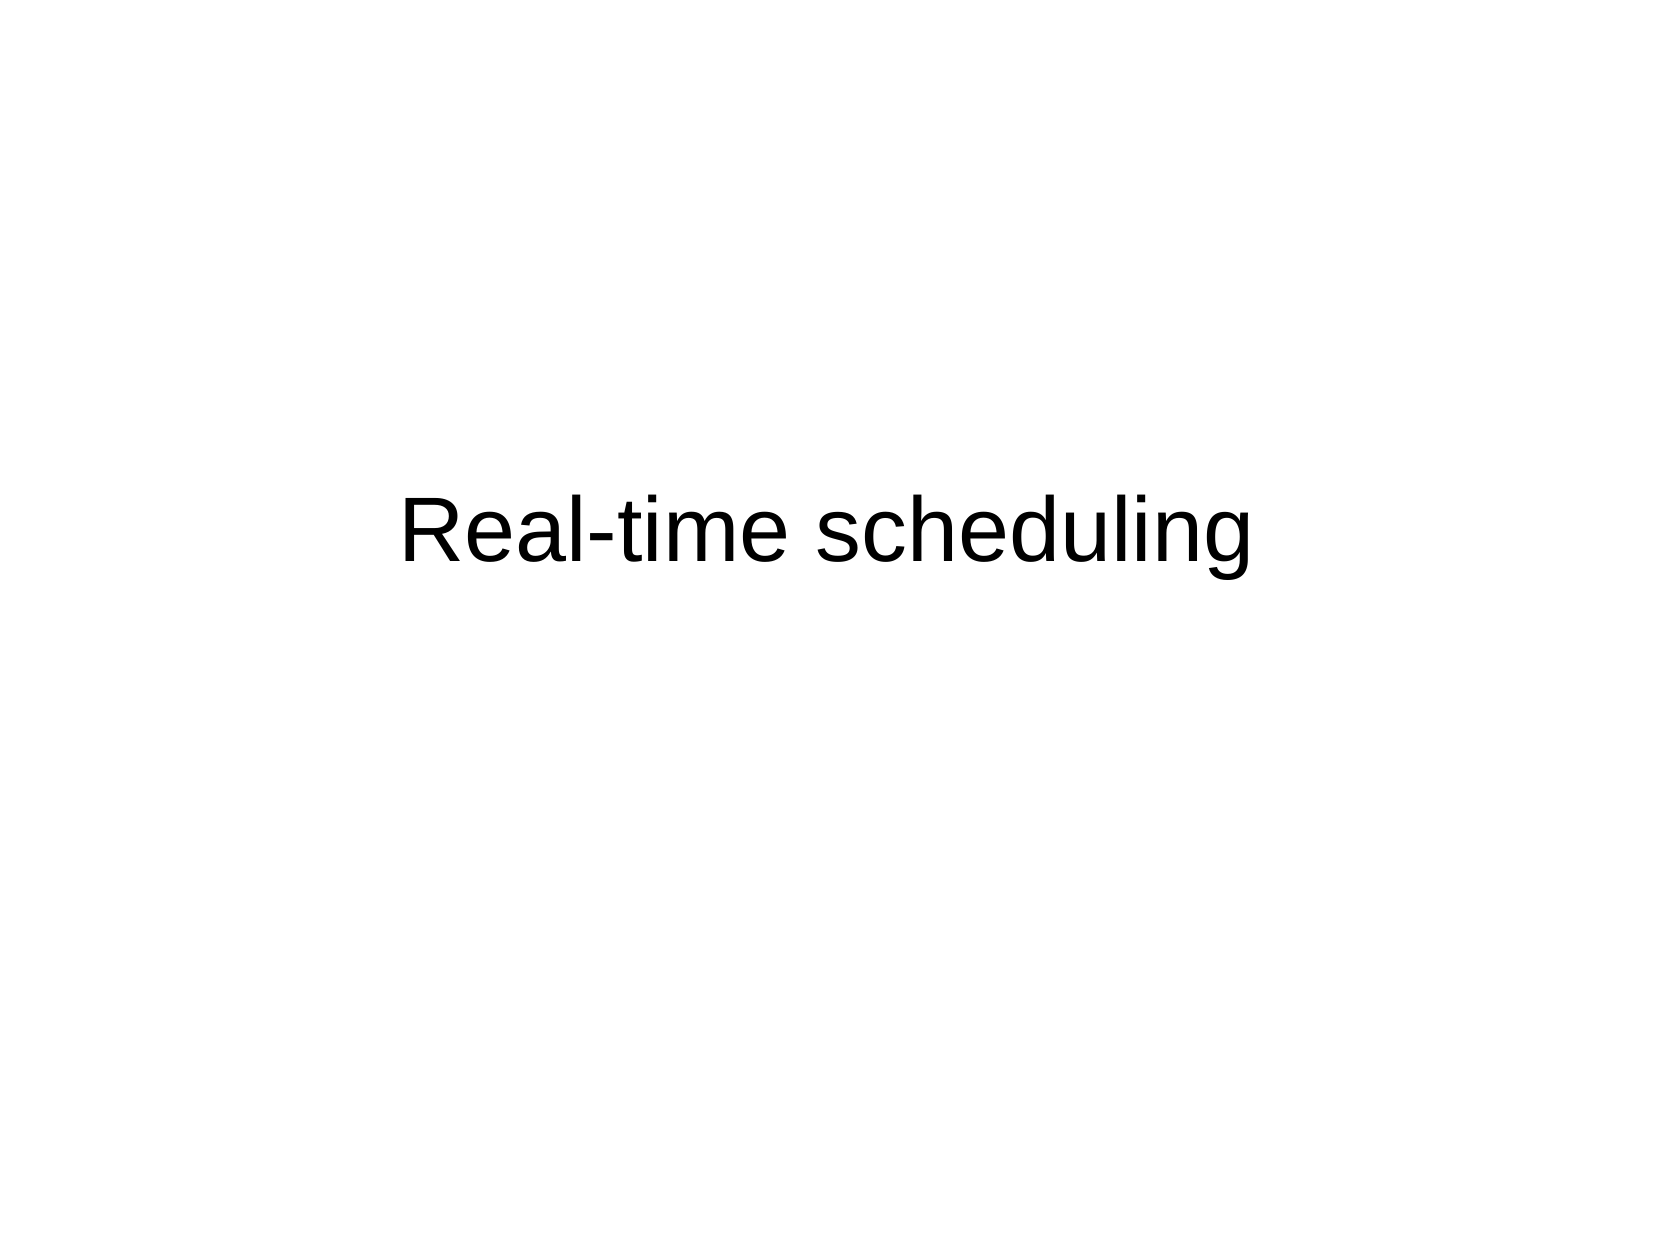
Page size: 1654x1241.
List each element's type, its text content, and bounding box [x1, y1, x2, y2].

subtitle Real-time scheduling [82, 49, 1571, 1010]
